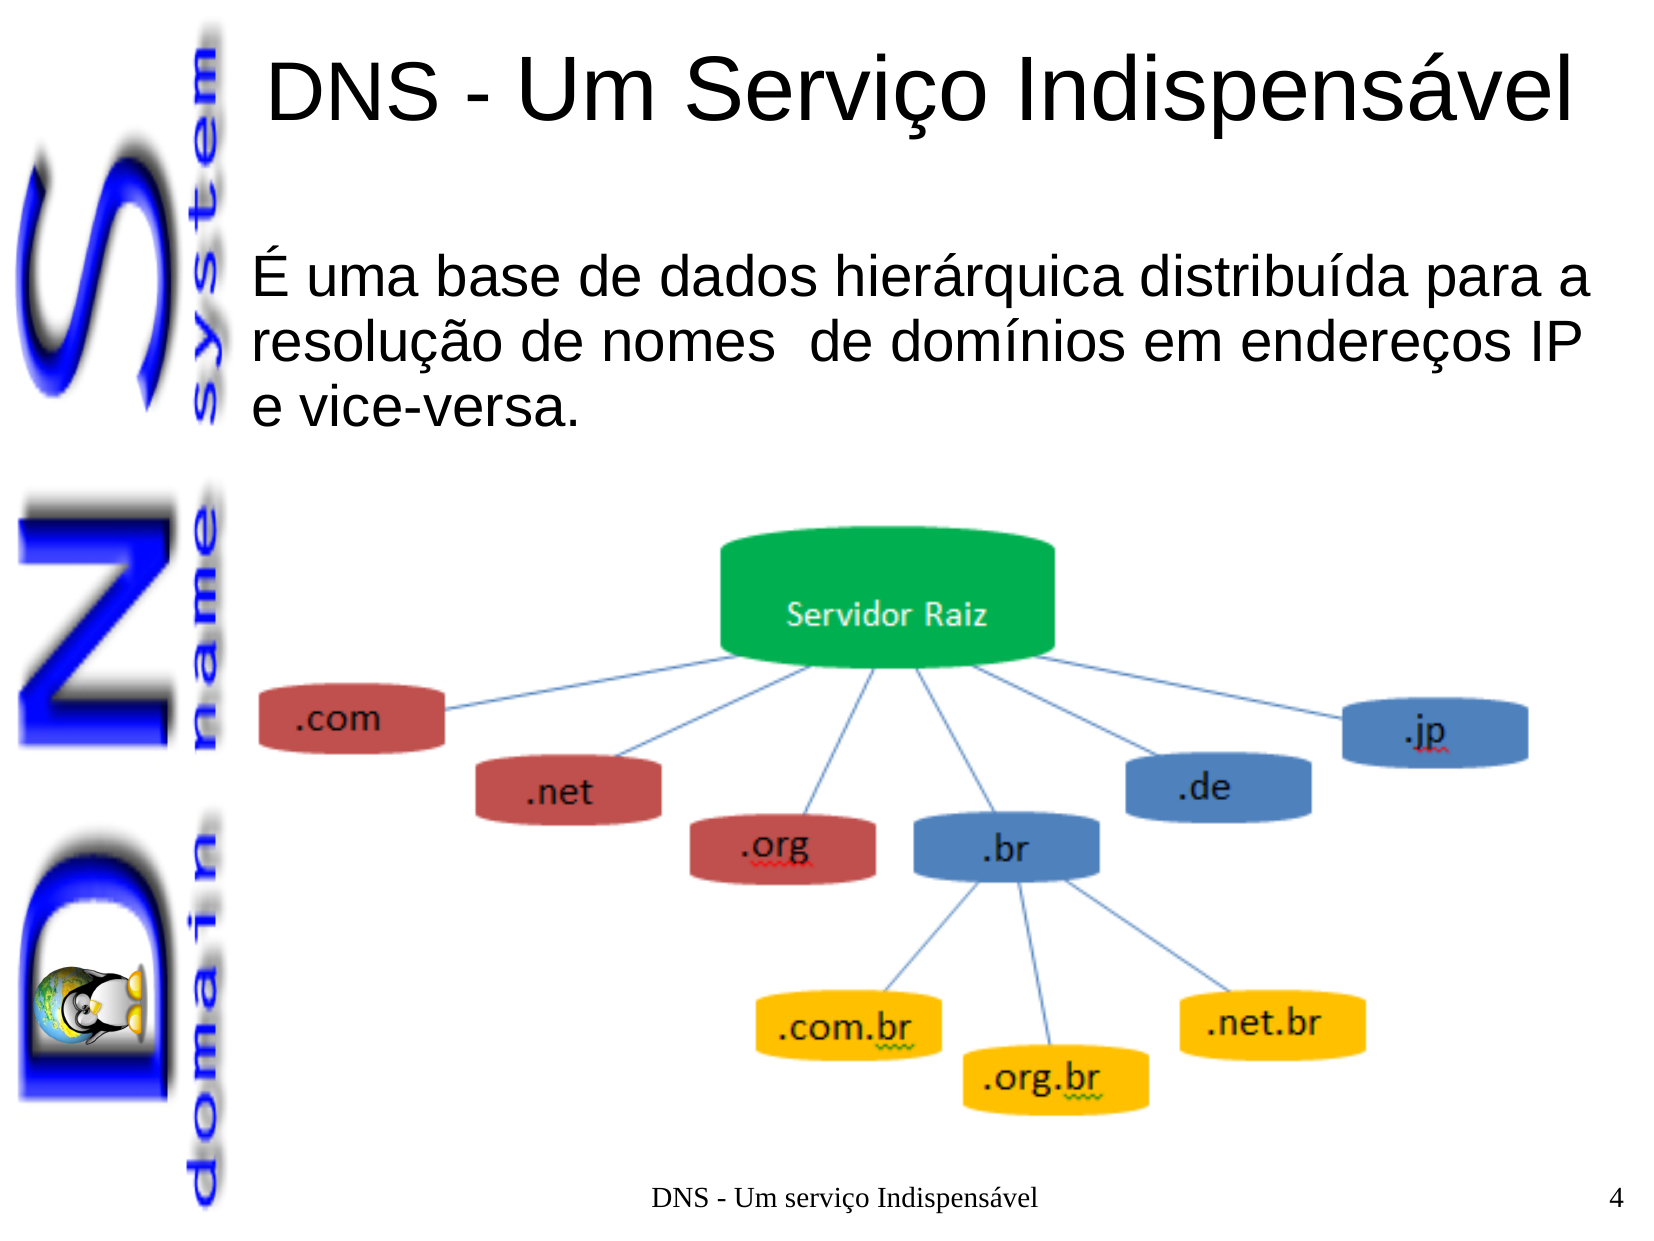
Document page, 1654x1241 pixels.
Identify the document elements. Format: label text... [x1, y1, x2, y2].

title DNS - Um Serviço Indispensável [265, 29, 1654, 149]
text_box É uma base de dados hierárquica distribuída para a resolução de nomes de domínios em endereços IP e vice-versa. [236, 236, 1625, 493]
picture [2, 2, 1595, 1239]
